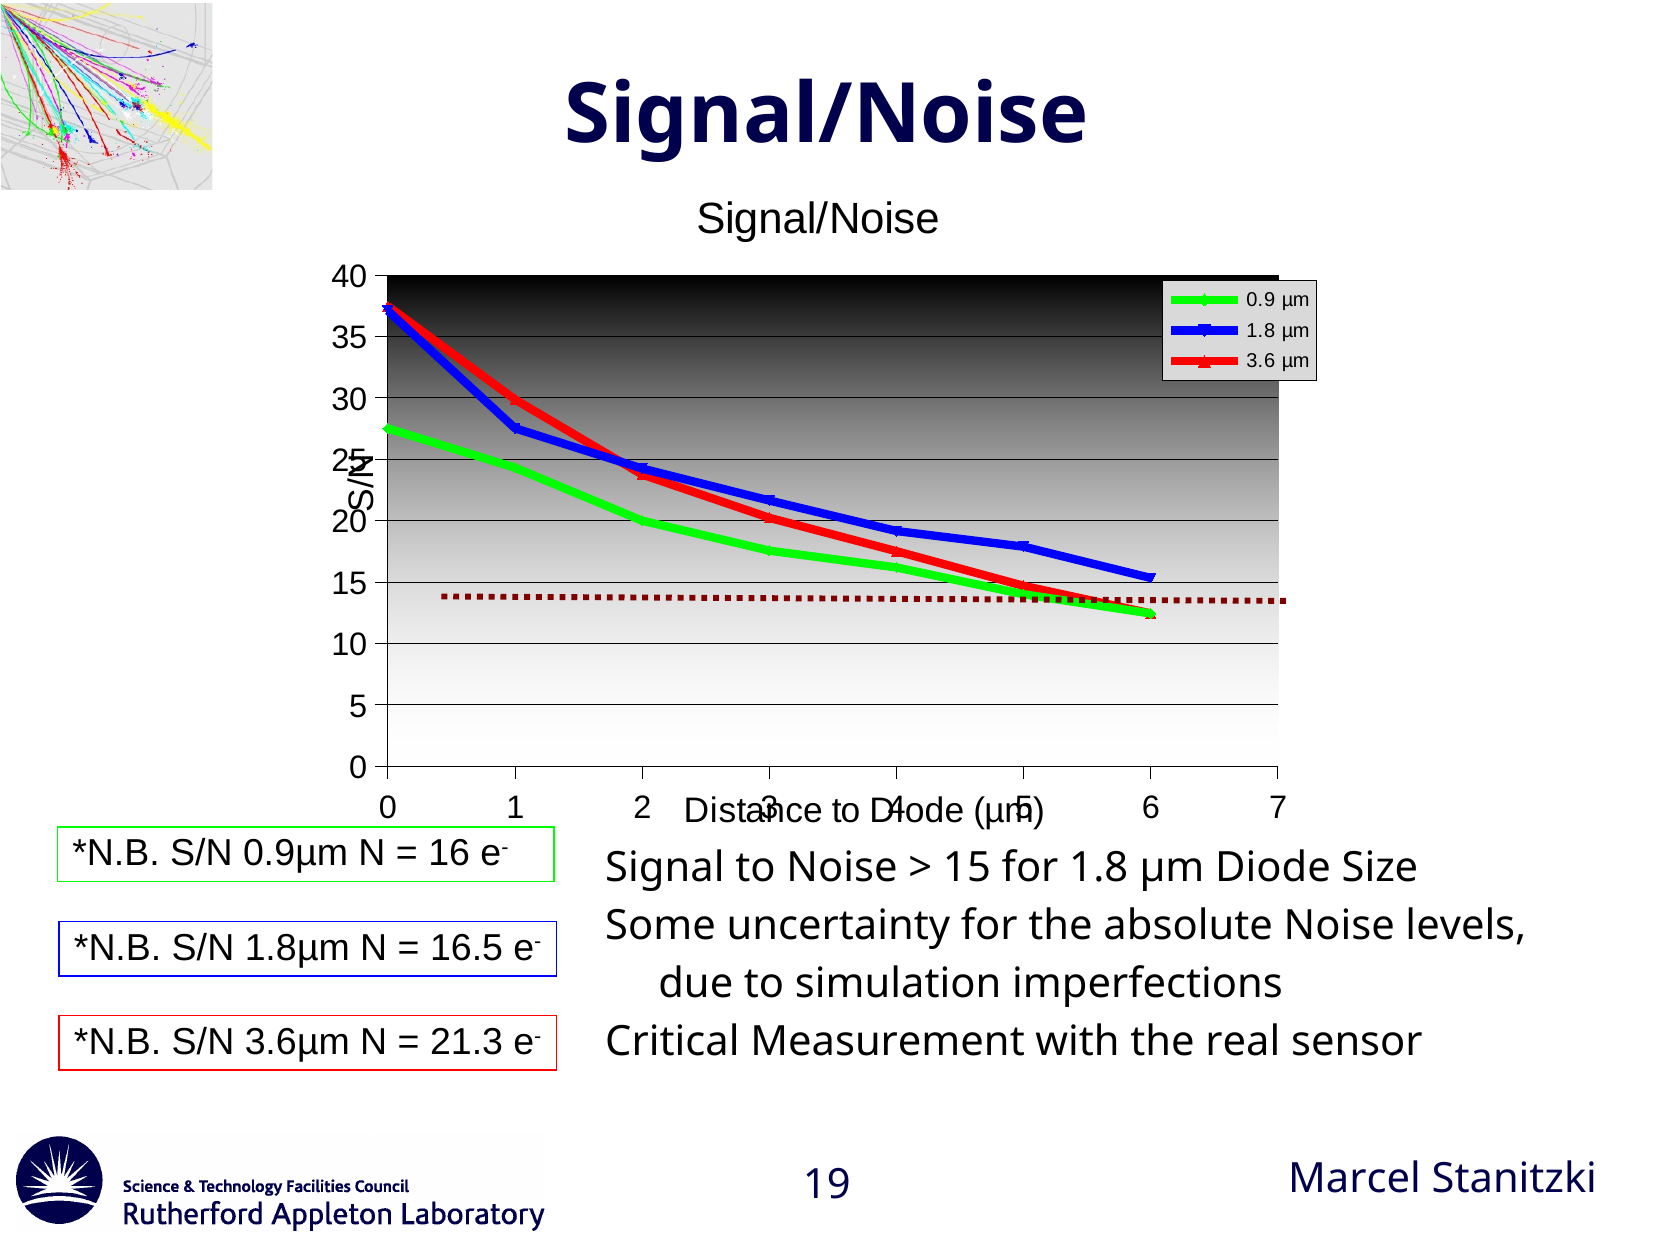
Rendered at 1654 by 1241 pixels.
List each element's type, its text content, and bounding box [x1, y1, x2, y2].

title Signal/Noise [203, 5, 1451, 213]
text_box *N.B. S/N 1.8µm N = 16.5 e- [59, 921, 557, 976]
text_box *N.B. S/N 3.6µm N = 21.3 e- [59, 1015, 557, 1071]
picture [0, 3, 213, 190]
text_box Signal to Noise > 15 for 1.8 µm Diode Size Some uncertainty for the absolute Noise levels, due to simulation imperfections Critical Measurement with the real sensor [590, 828, 1614, 945]
text_box *N.B. S/N 0.9µm N = 16 e- [57, 826, 554, 882]
picture [14, 1133, 545, 1231]
chart [311, 213, 1317, 840]
